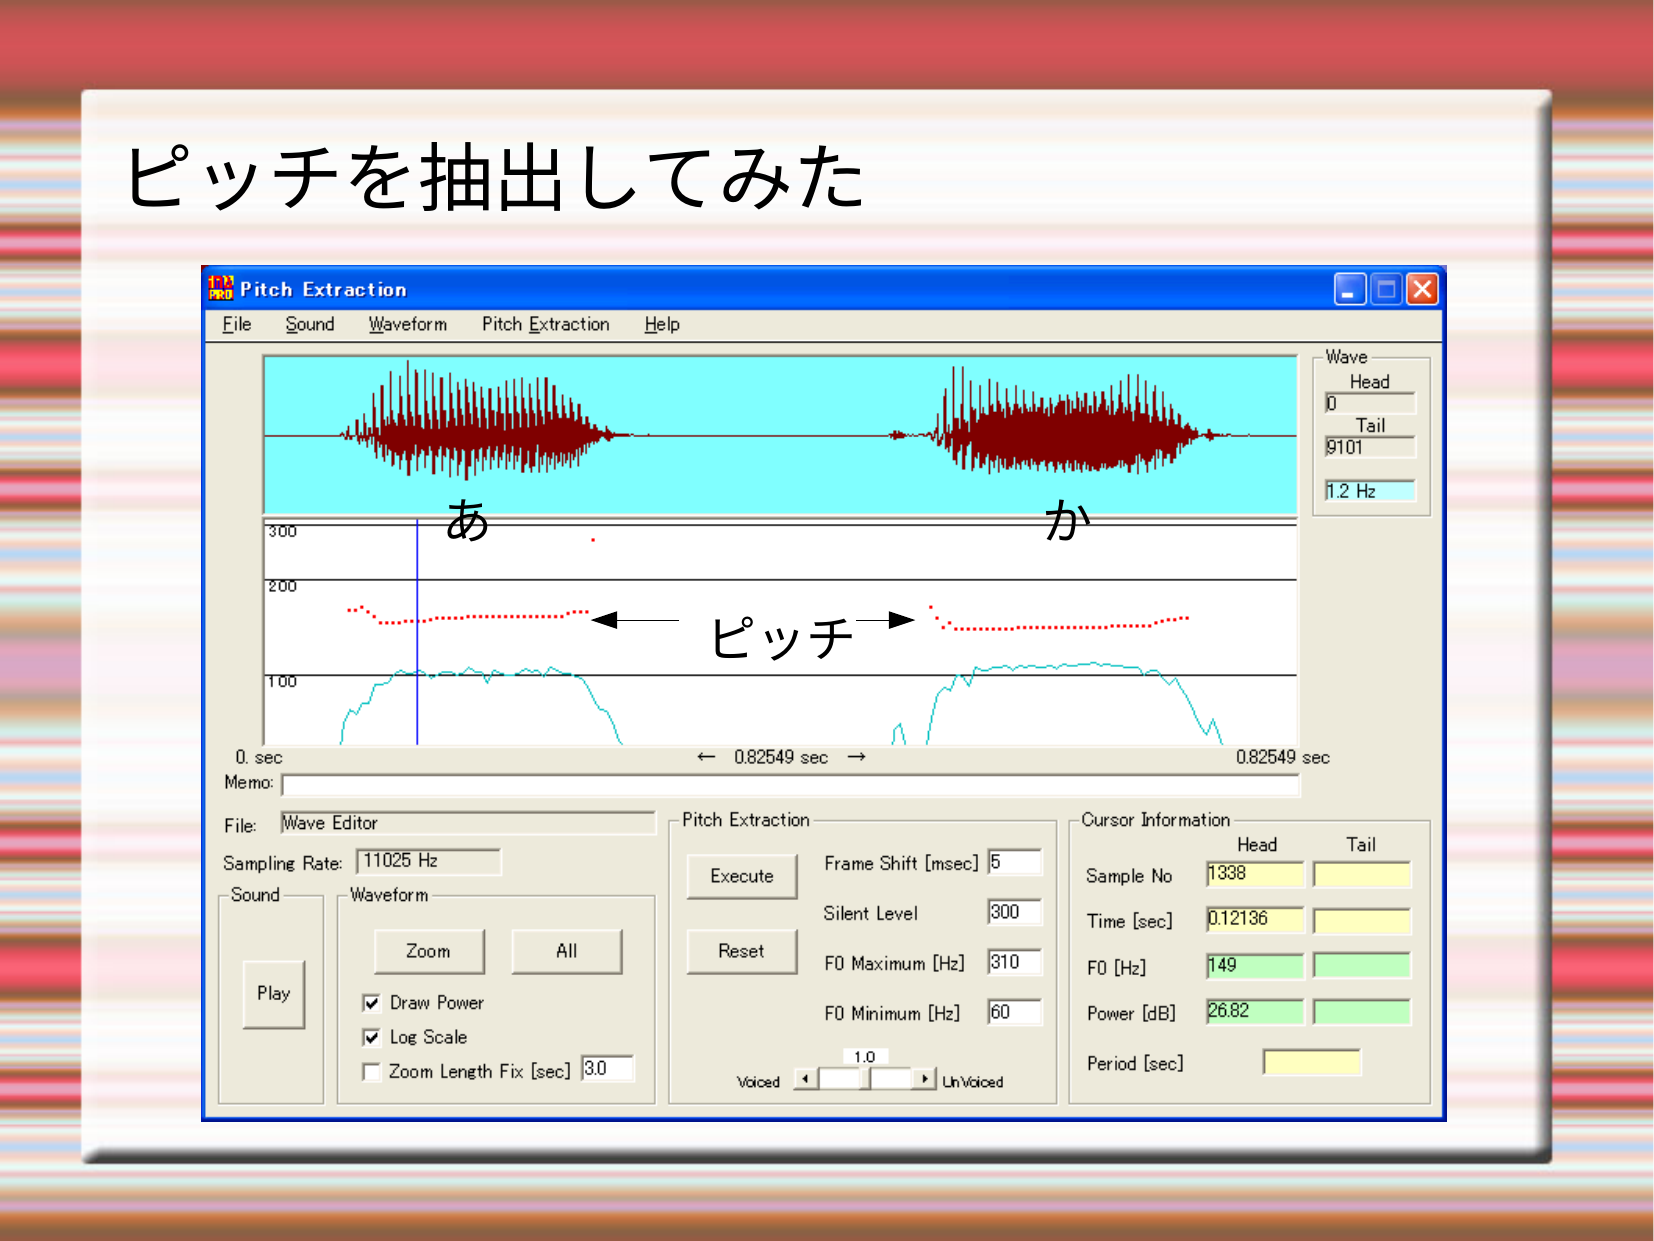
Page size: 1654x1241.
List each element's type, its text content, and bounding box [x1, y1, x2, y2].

text_box ピッチを抽出してみた [118, 118, 1300, 194]
picture [0, 0, 1654, 1241]
text_box ピッチ [706, 599, 857, 650]
text_box か [1042, 481, 1093, 532]
text_box あ [442, 481, 680, 532]
